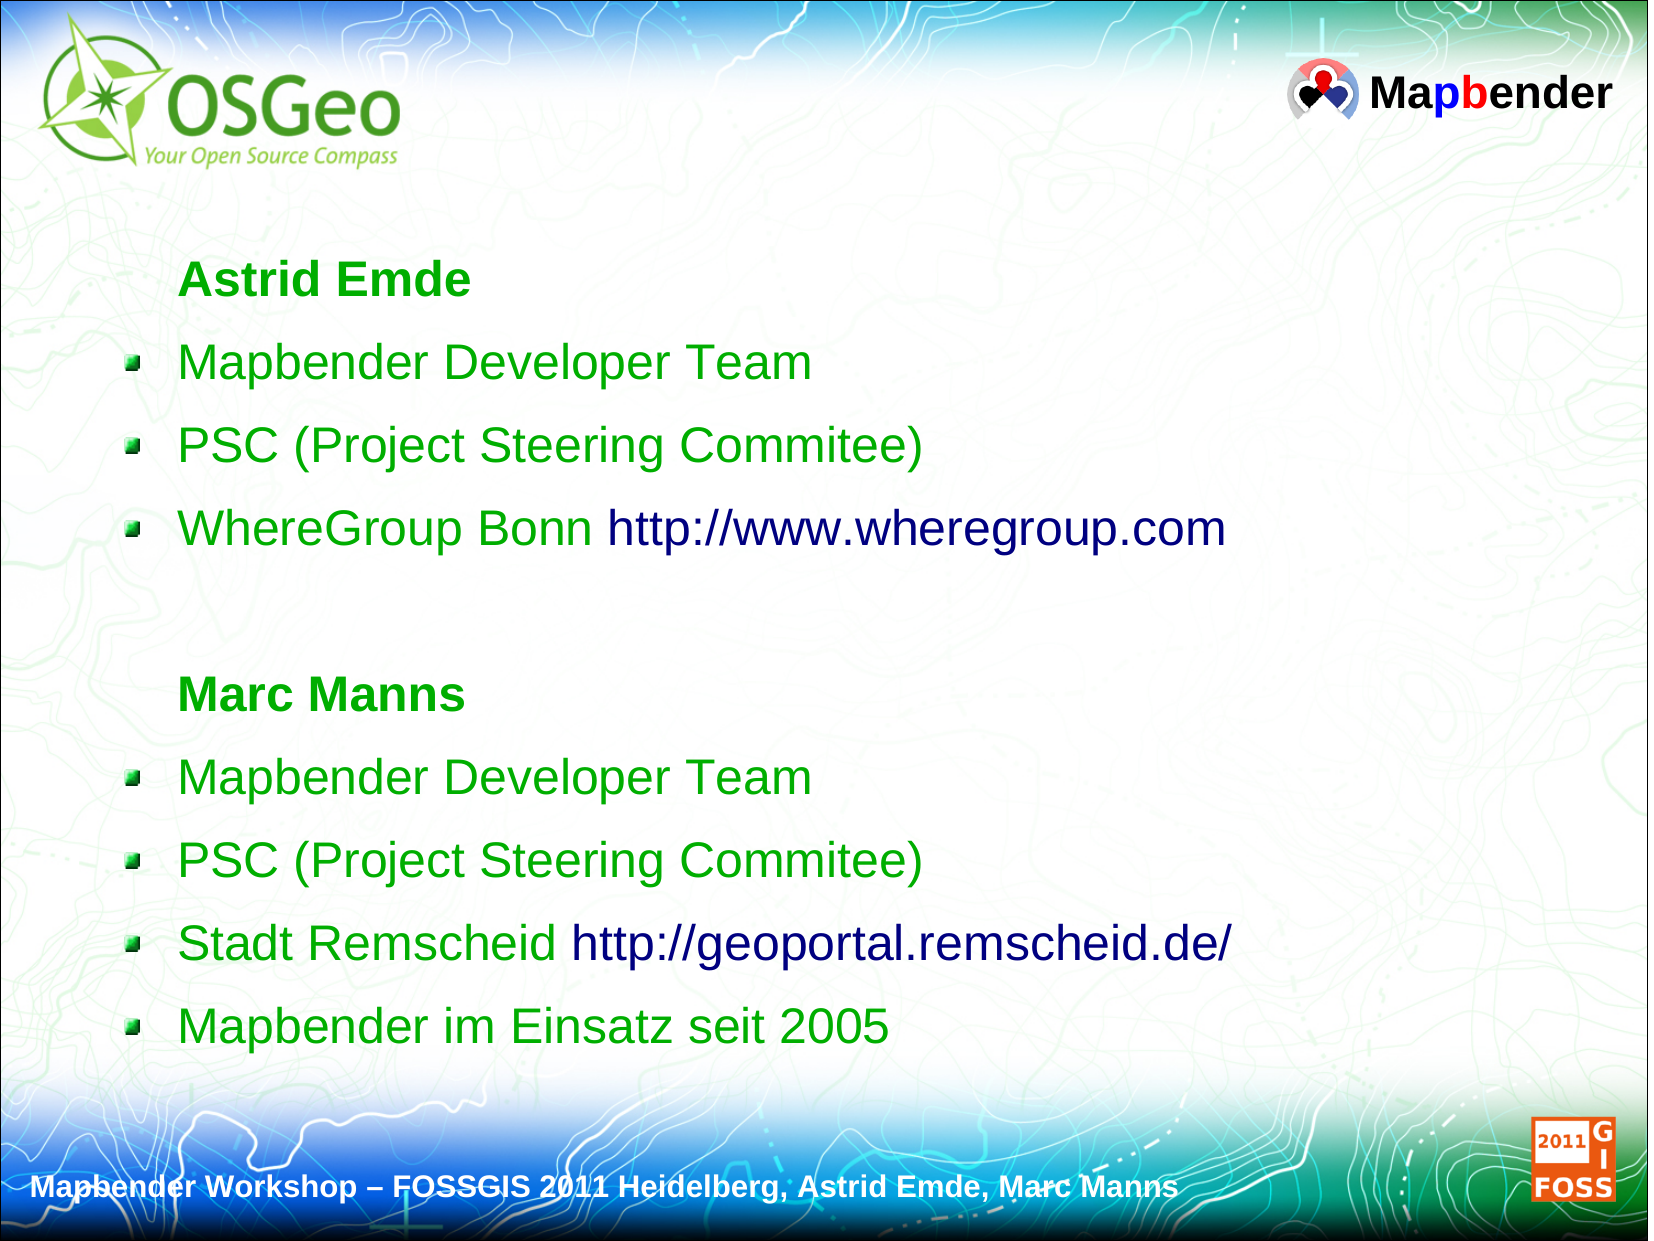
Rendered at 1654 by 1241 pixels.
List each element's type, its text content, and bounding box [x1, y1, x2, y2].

picture [1, 1, 1647, 1240]
list Astrid Emde Mapbender Developer Team PSC (Project Steering Commitee) WhereGroup Bonn http://www.wheregroup.com Marc Manns Mapbender Developer Team PSC (Project Steering Commitee) Stadt Remscheid http://geoportal.remscheid.de/ Mapbender im Einsatz seit 2005 [88, 251, 1577, 1212]
